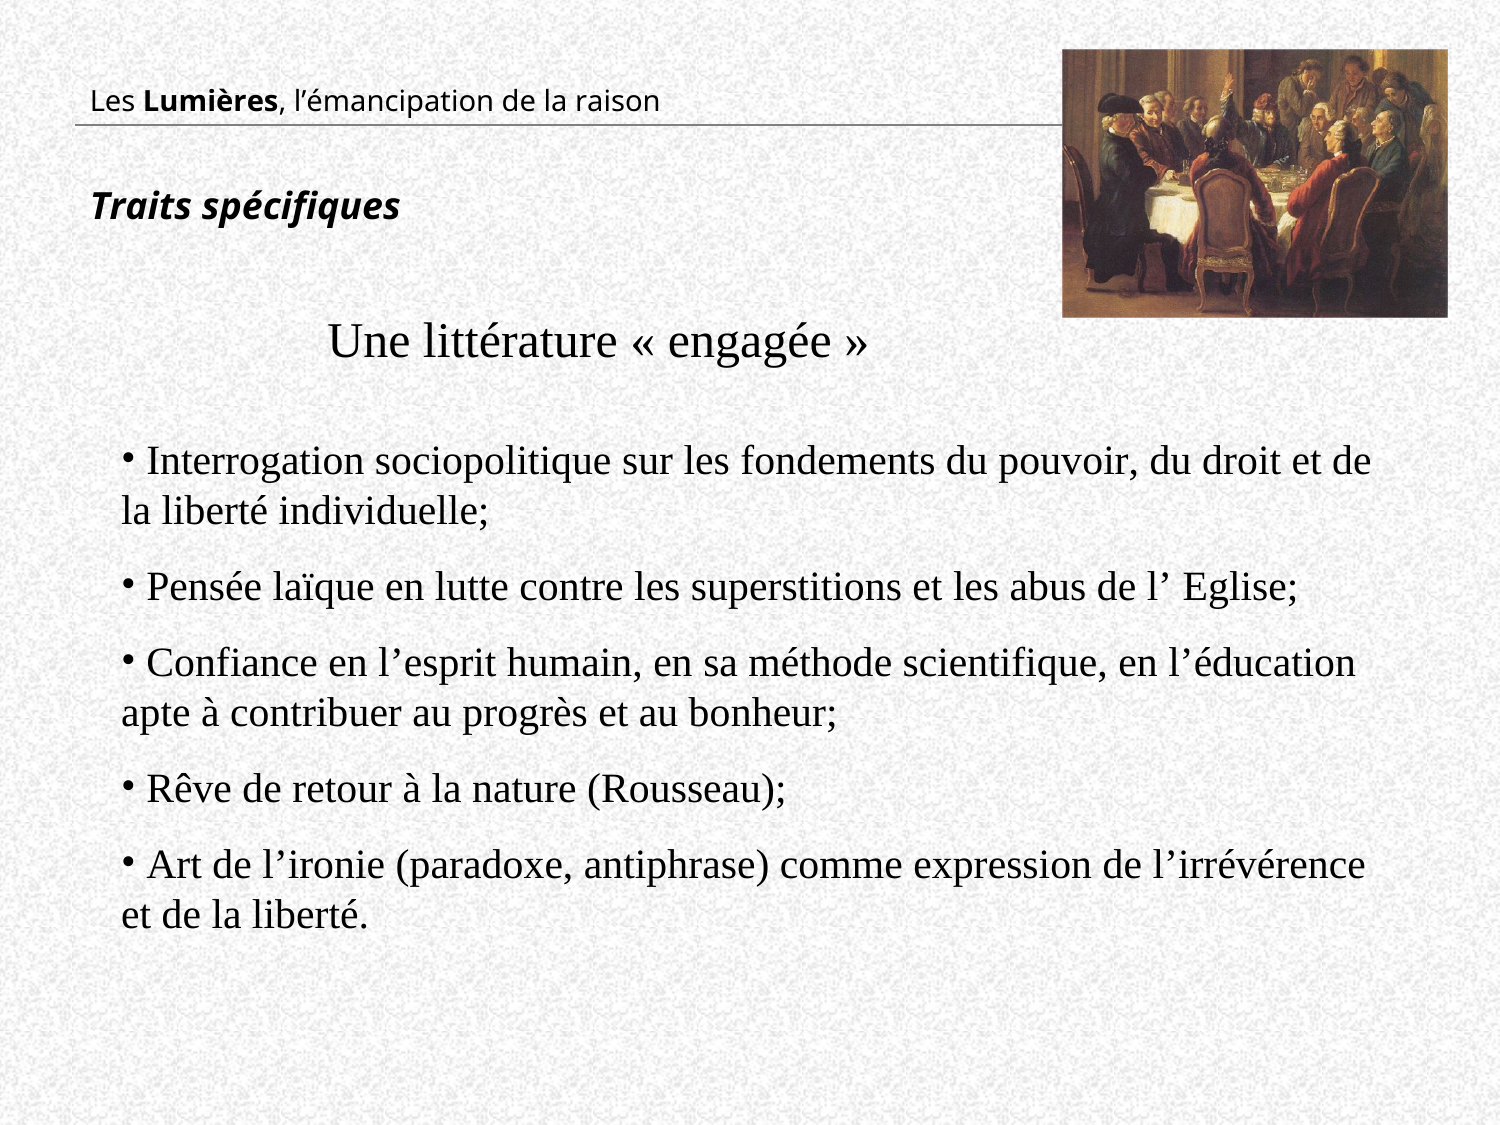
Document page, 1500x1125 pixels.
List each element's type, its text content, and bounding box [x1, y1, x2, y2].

picture [0, 0, 1500, 1125]
text_box Interrogation sociopolitique sur les fondements du pouvoir, du droit et de la liberté individuelle; Pensée laïque en lutte contre les superstitions et les abus de l’ Eglise; Confiance en l’esprit humain, en sa méthode scientifique, en l’éducation apte à contribuer au progrès et au bonheur; Rêve de retour à la nature (Rousseau); Art de l’ironie (paradoxe, antiphrase) comme expression de l’irrévérence et de la liberté. [106, 424, 1394, 945]
text_box Les Lumières, l’émancipation de la raison [74, 74, 1062, 126]
text_box Une littérature « engagée » [312, 299, 988, 376]
text_box Traits spécifiques [74, 174, 501, 236]
